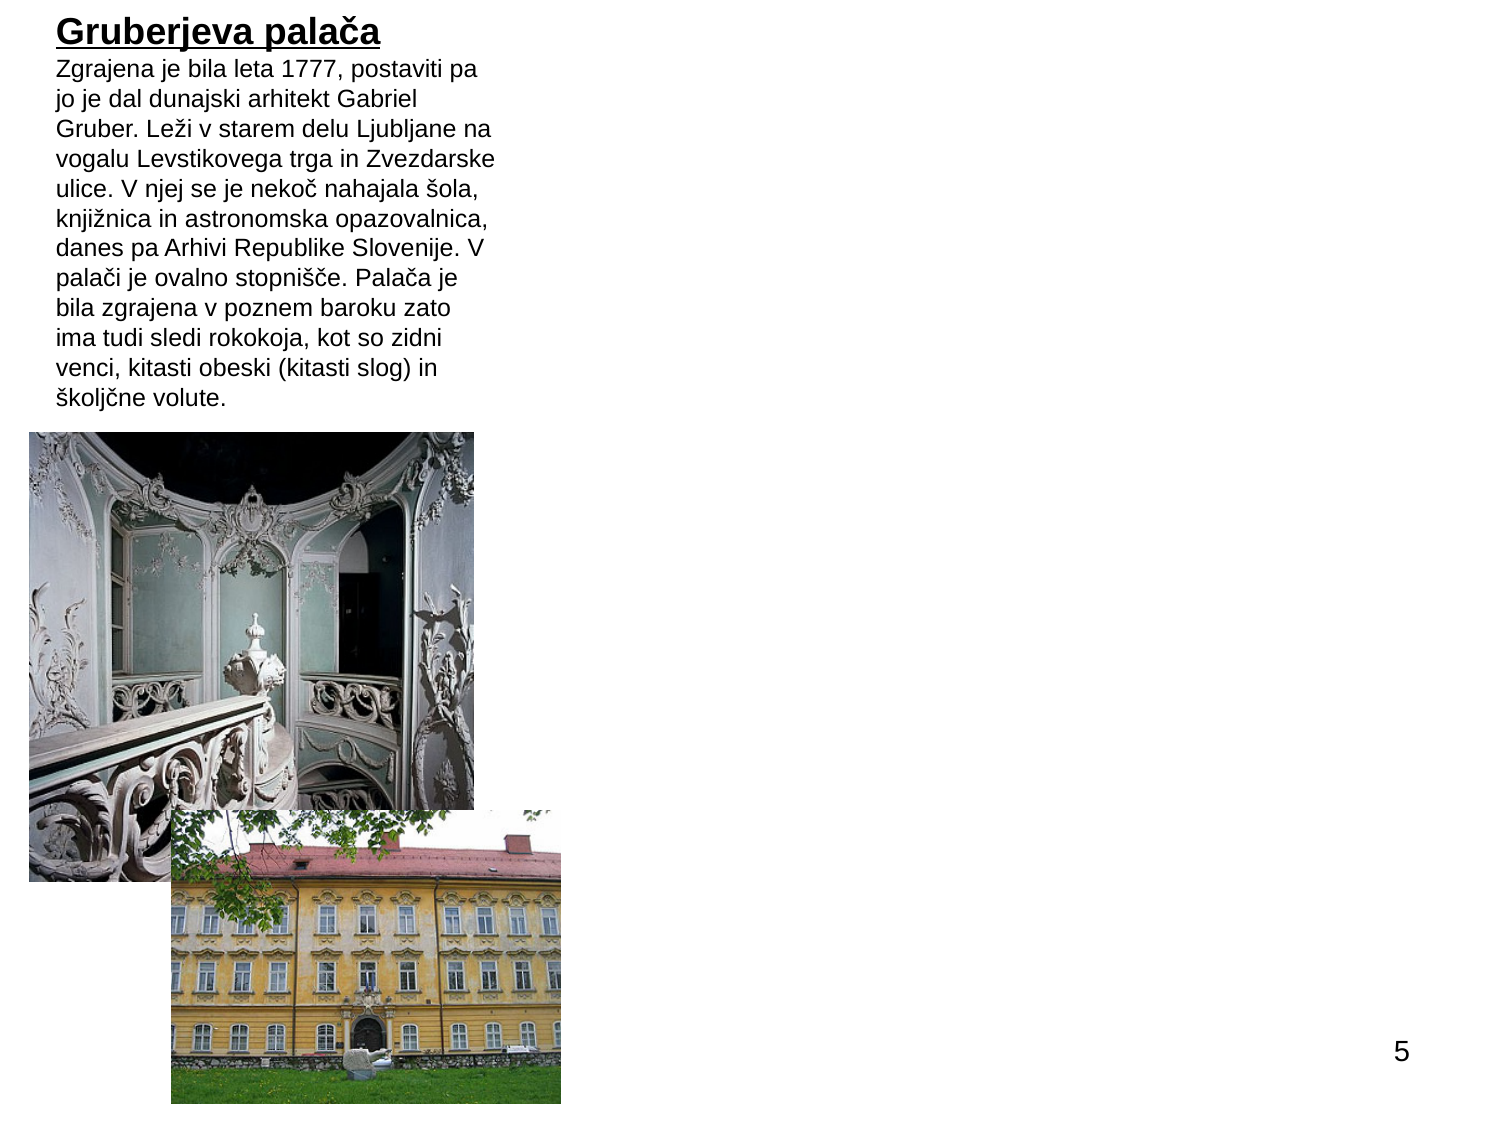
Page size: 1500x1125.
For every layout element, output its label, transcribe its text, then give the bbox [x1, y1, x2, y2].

picture [29, 432, 561, 1104]
text_box Gruberjeva palača Zgrajena je bila leta 1777, postaviti pa jo je dal dunajski arhitekt Gabriel Gruber. Leži v starem delu Ljubljane na vogalu Levstikovega trga in Zvezdarske ulice. V njej se je nekoč nahajala šola, knjižnica in astronomska opazovalnica, danes pa Arhivi Republike Slovenije. V palači je ovalno stopnišče. Palača je bila zgrajena v poznem baroku zato ima tudi sledi rokokoja, kot so zidni venci, kitasti obeski (kitasti slog) in školjčne volute. [41, 0, 514, 420]
slide_number <number> [1074, 1024, 1425, 1103]
